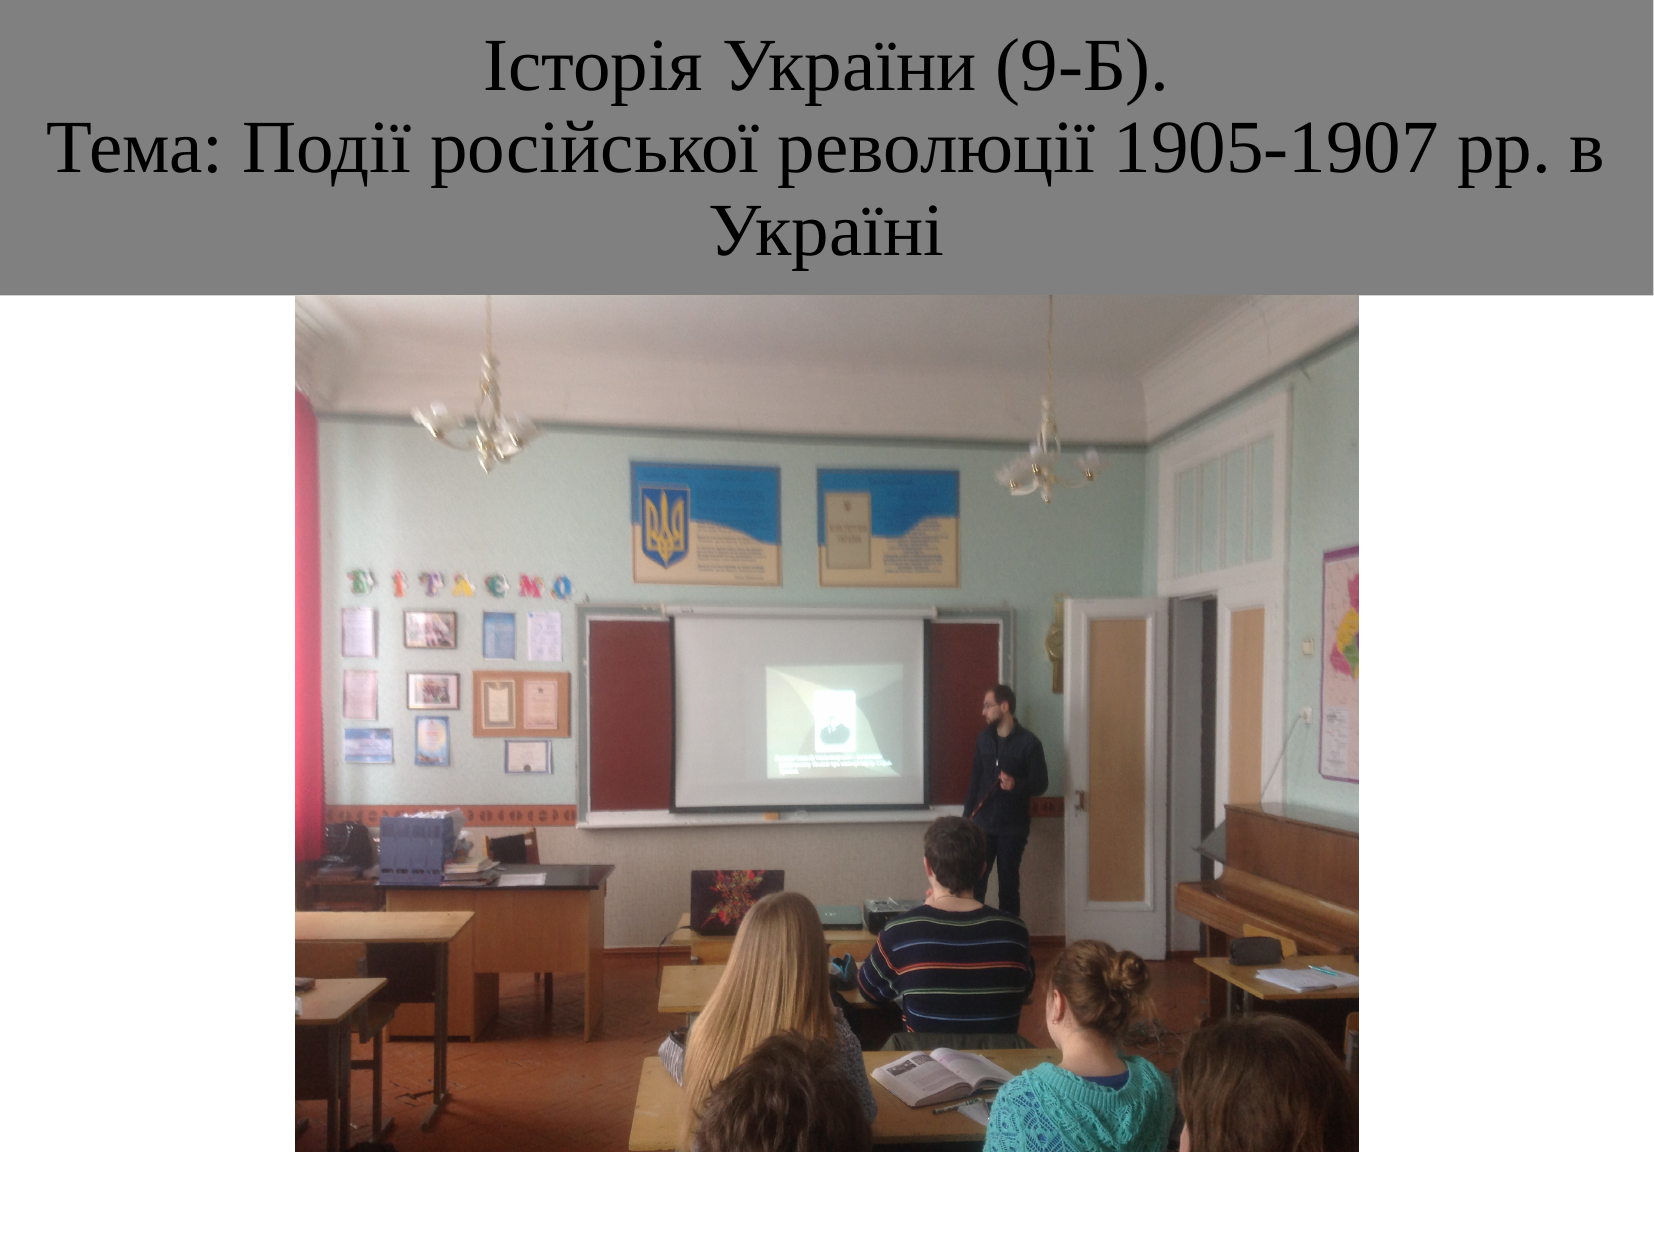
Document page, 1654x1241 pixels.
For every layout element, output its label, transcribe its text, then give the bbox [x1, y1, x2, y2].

title Історія України (9-Б). Тема: Події російської революції 1905-1907 рр. в Україні [0, 0, 1654, 296]
picture [295, 295, 1359, 1152]
